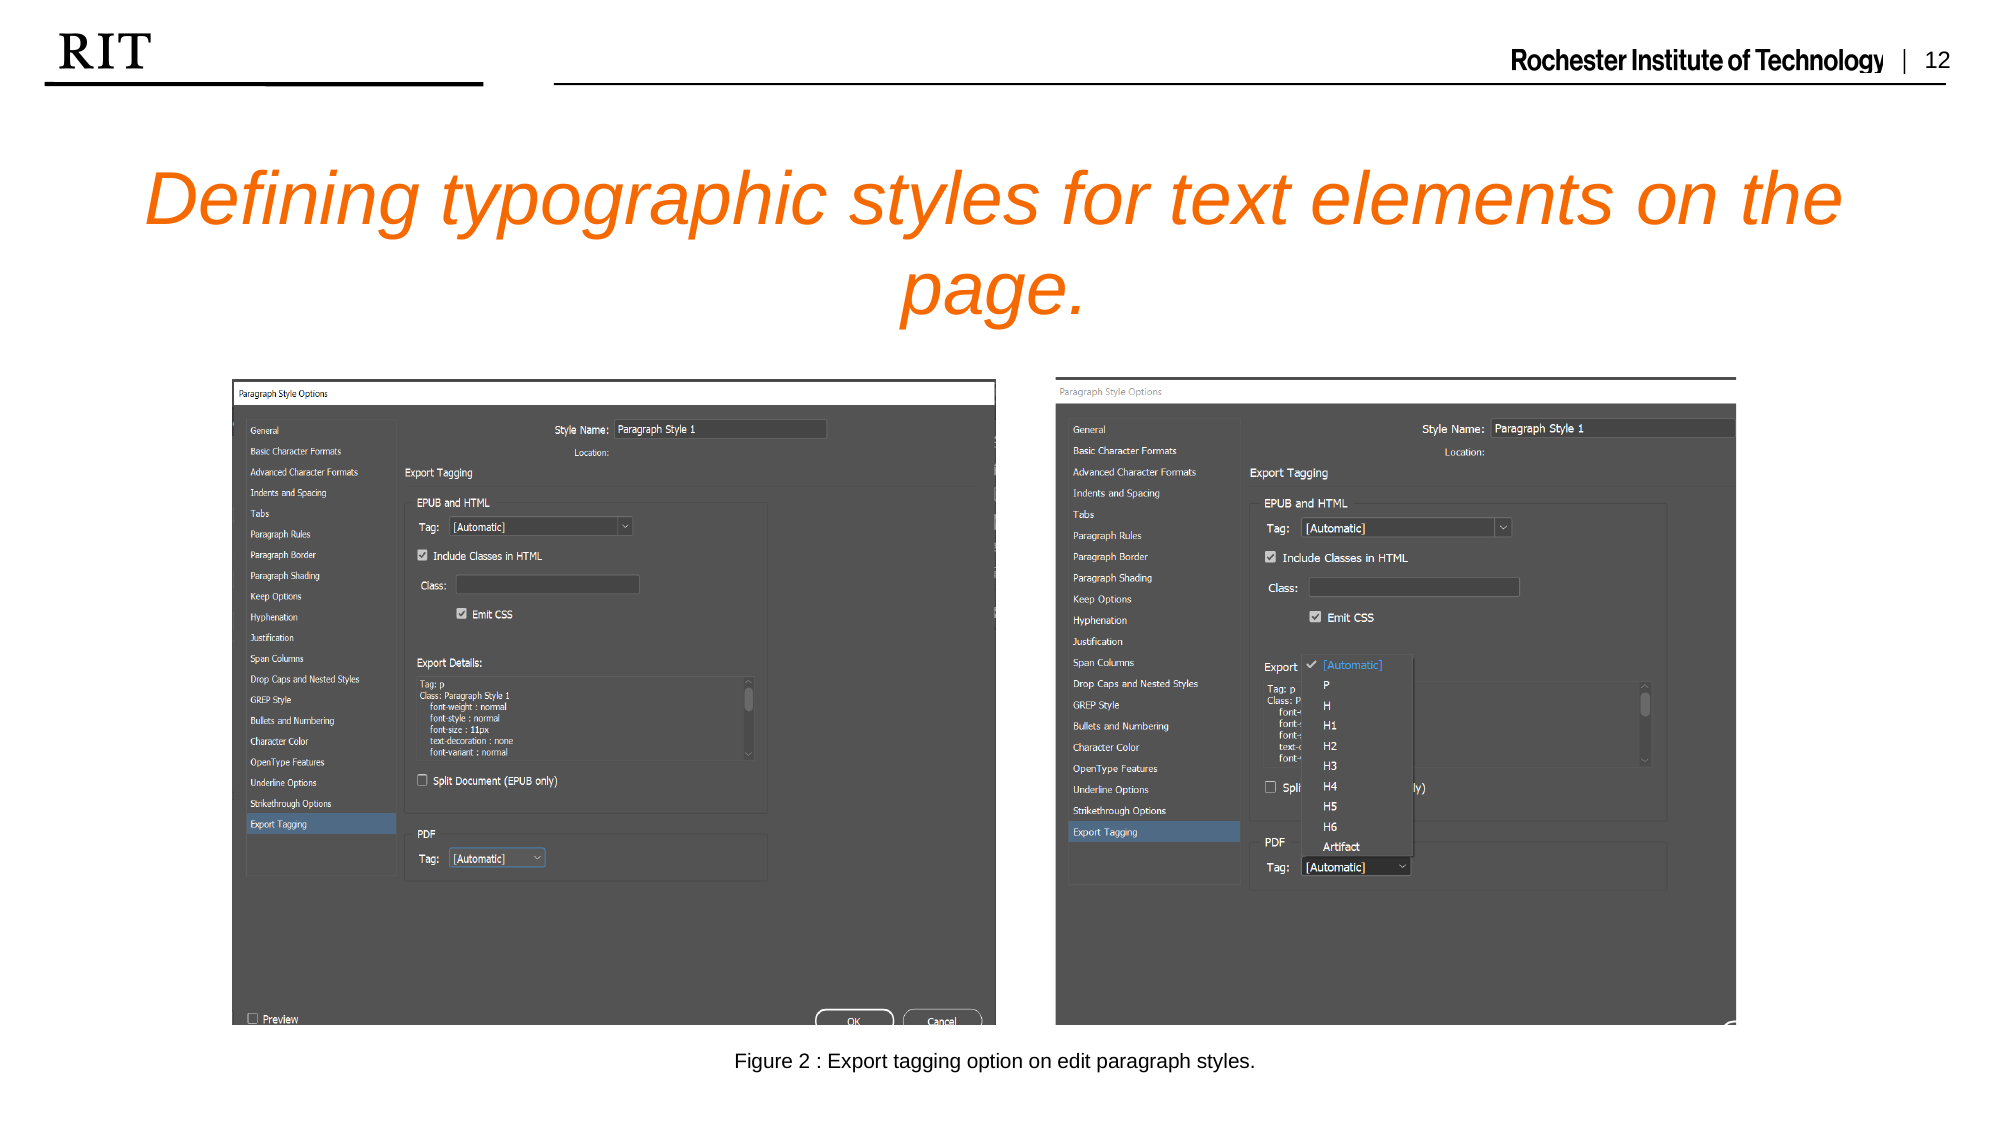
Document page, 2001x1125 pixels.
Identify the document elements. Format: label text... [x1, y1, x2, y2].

picture [232, 379, 996, 1025]
picture [1512, 49, 1883, 73]
list Defining typographic styles for text elements on the page. [44, 141, 1946, 295]
picture [1055, 377, 1737, 1025]
text_box Figure 2 : Export tagging option on edit paragraph styles. [663, 1039, 1327, 1081]
picture [58, 32, 151, 69]
